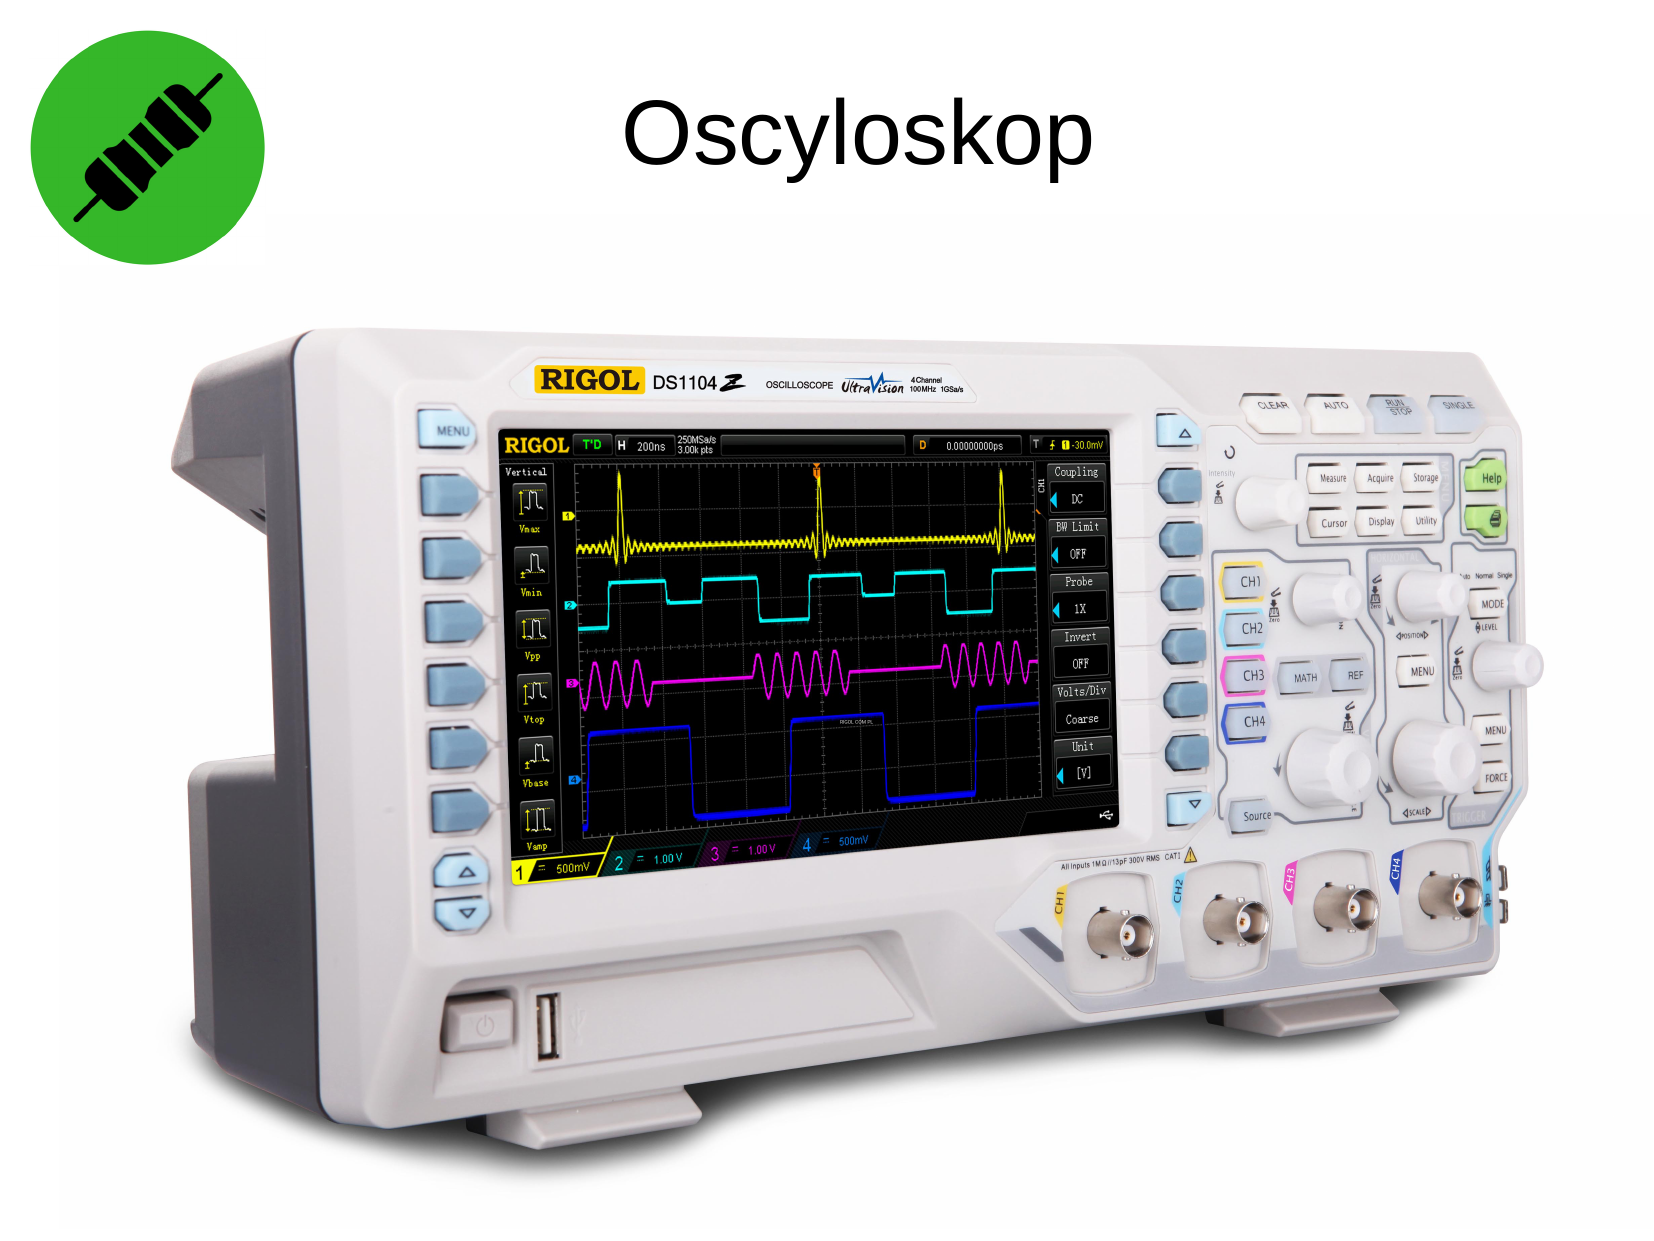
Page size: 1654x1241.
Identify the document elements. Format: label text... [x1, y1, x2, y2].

title Oscyloskop [266, 29, 1565, 214]
picture [29, 29, 1654, 1229]
